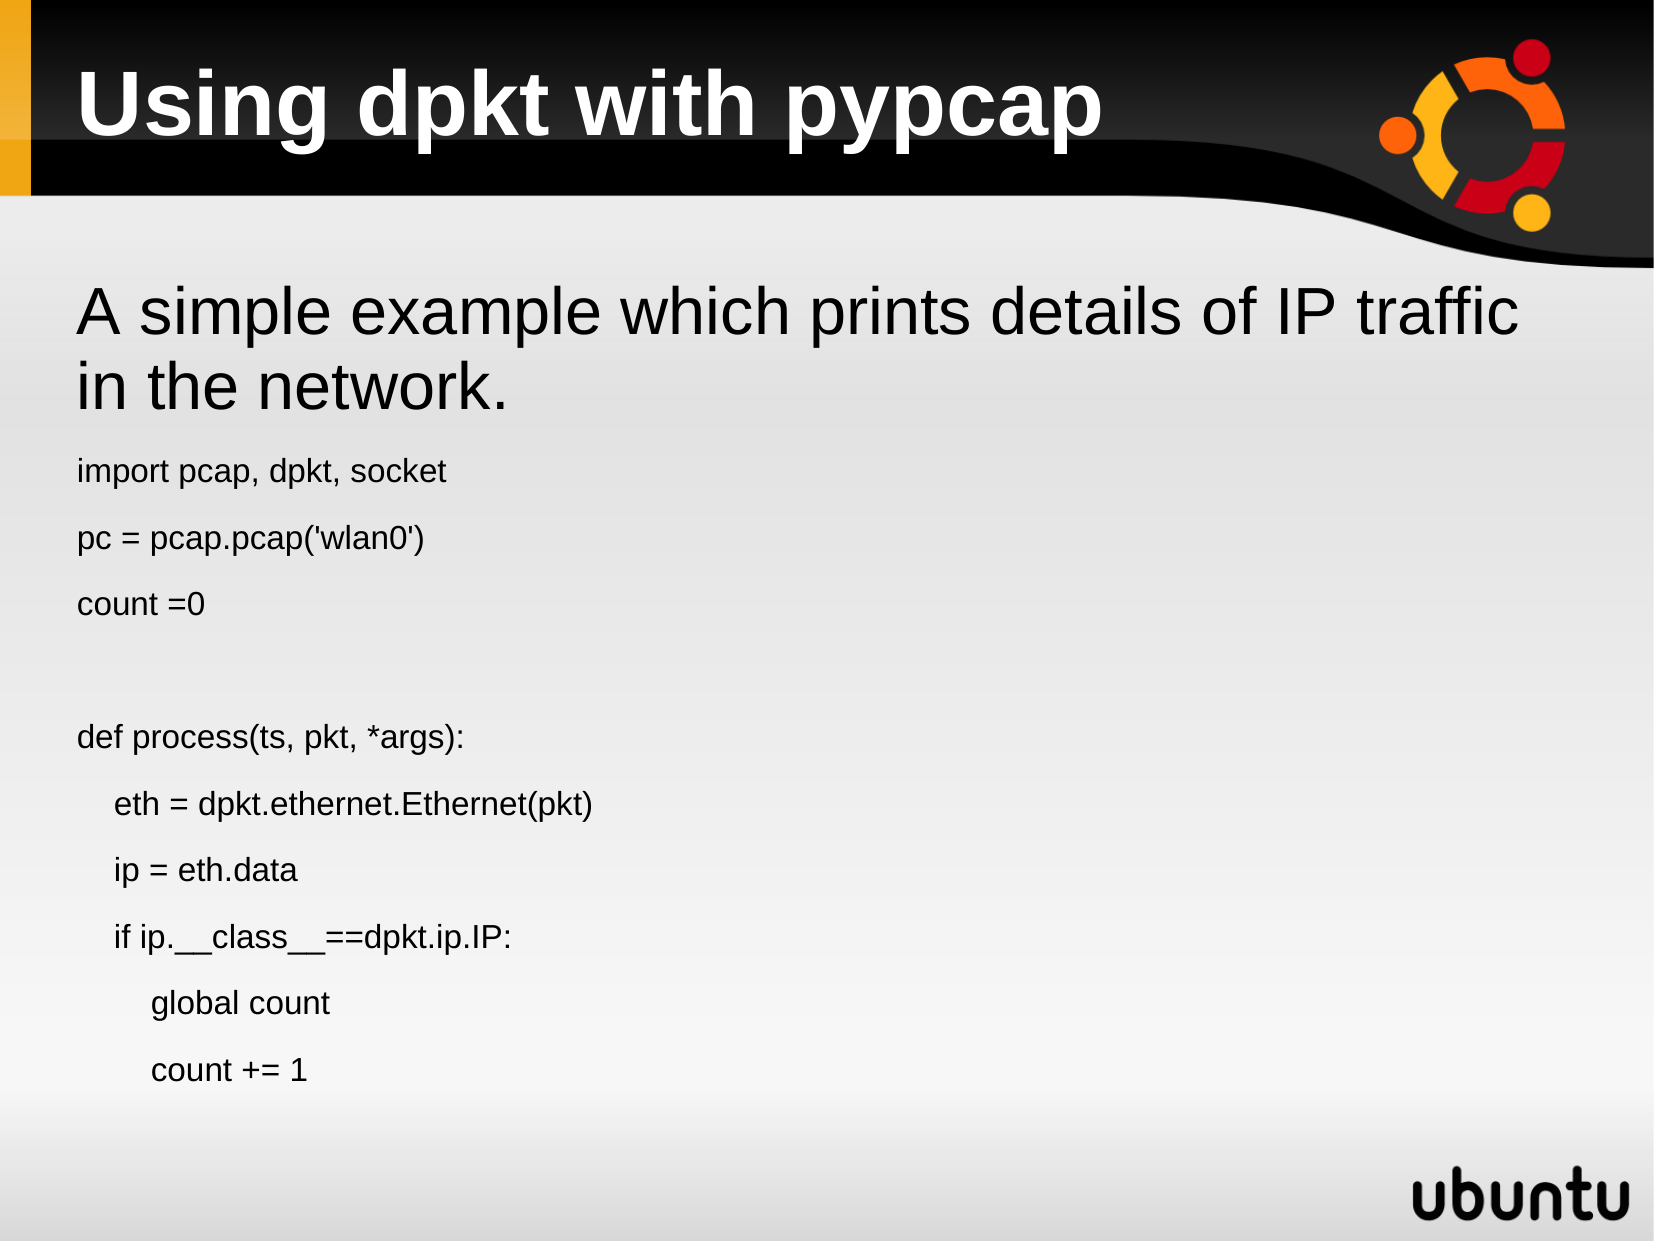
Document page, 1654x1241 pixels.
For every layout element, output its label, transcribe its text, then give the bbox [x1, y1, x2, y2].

title Using dpkt with pypcap [76, 7, 1565, 200]
list A simple example which prints details of IP traffic in the network. import pcap, dpkt, socket pc = pcap.pcap('wlan0') count =0 def process(ts, pkt, *args): eth = dpkt.ethernet.Ethernet(pkt) ip = eth.data if ip.__class__==dpkt.ip.IP: global count count += 1 [76, 273, 1565, 1154]
picture [0, 0, 1654, 1241]
